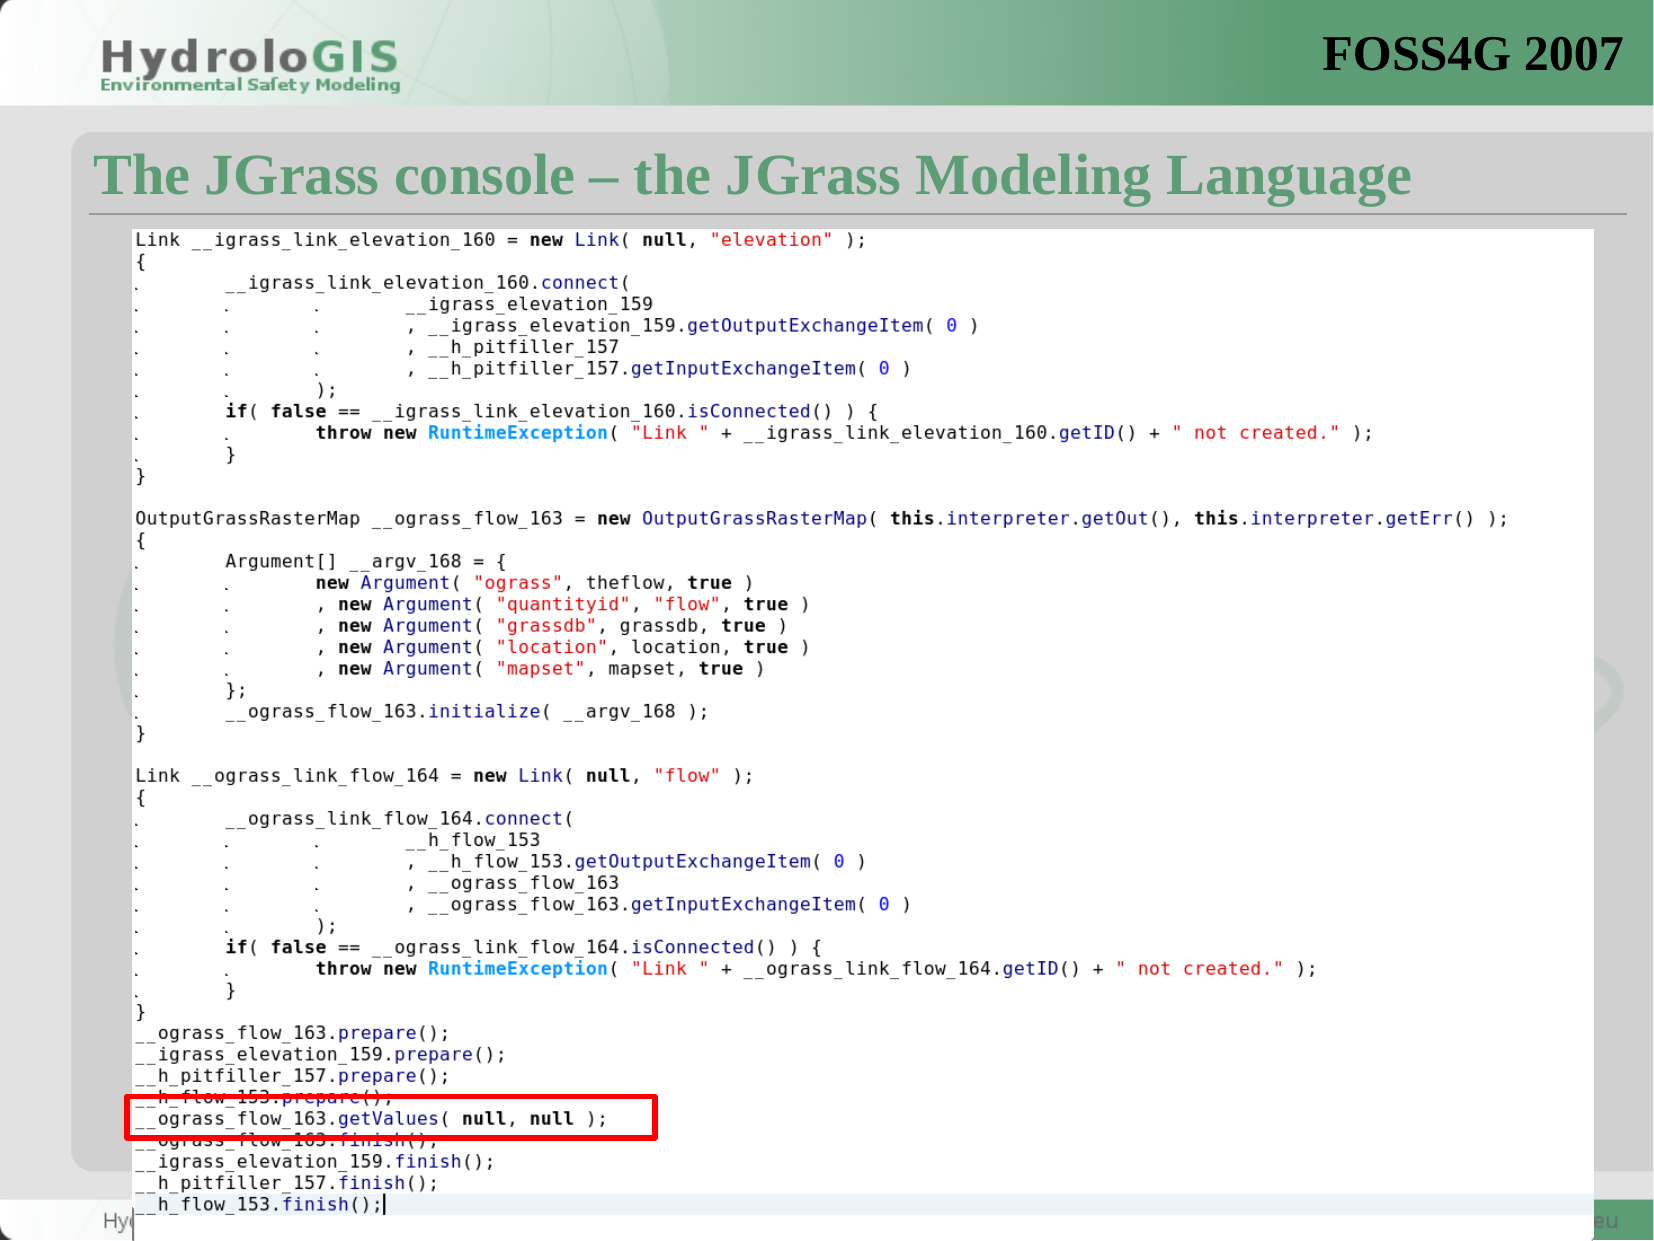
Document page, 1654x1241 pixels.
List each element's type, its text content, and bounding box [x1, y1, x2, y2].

picture [0, 0, 1654, 1241]
title The JGrass console – the JGrass Modeling Language [93, 134, 1600, 215]
